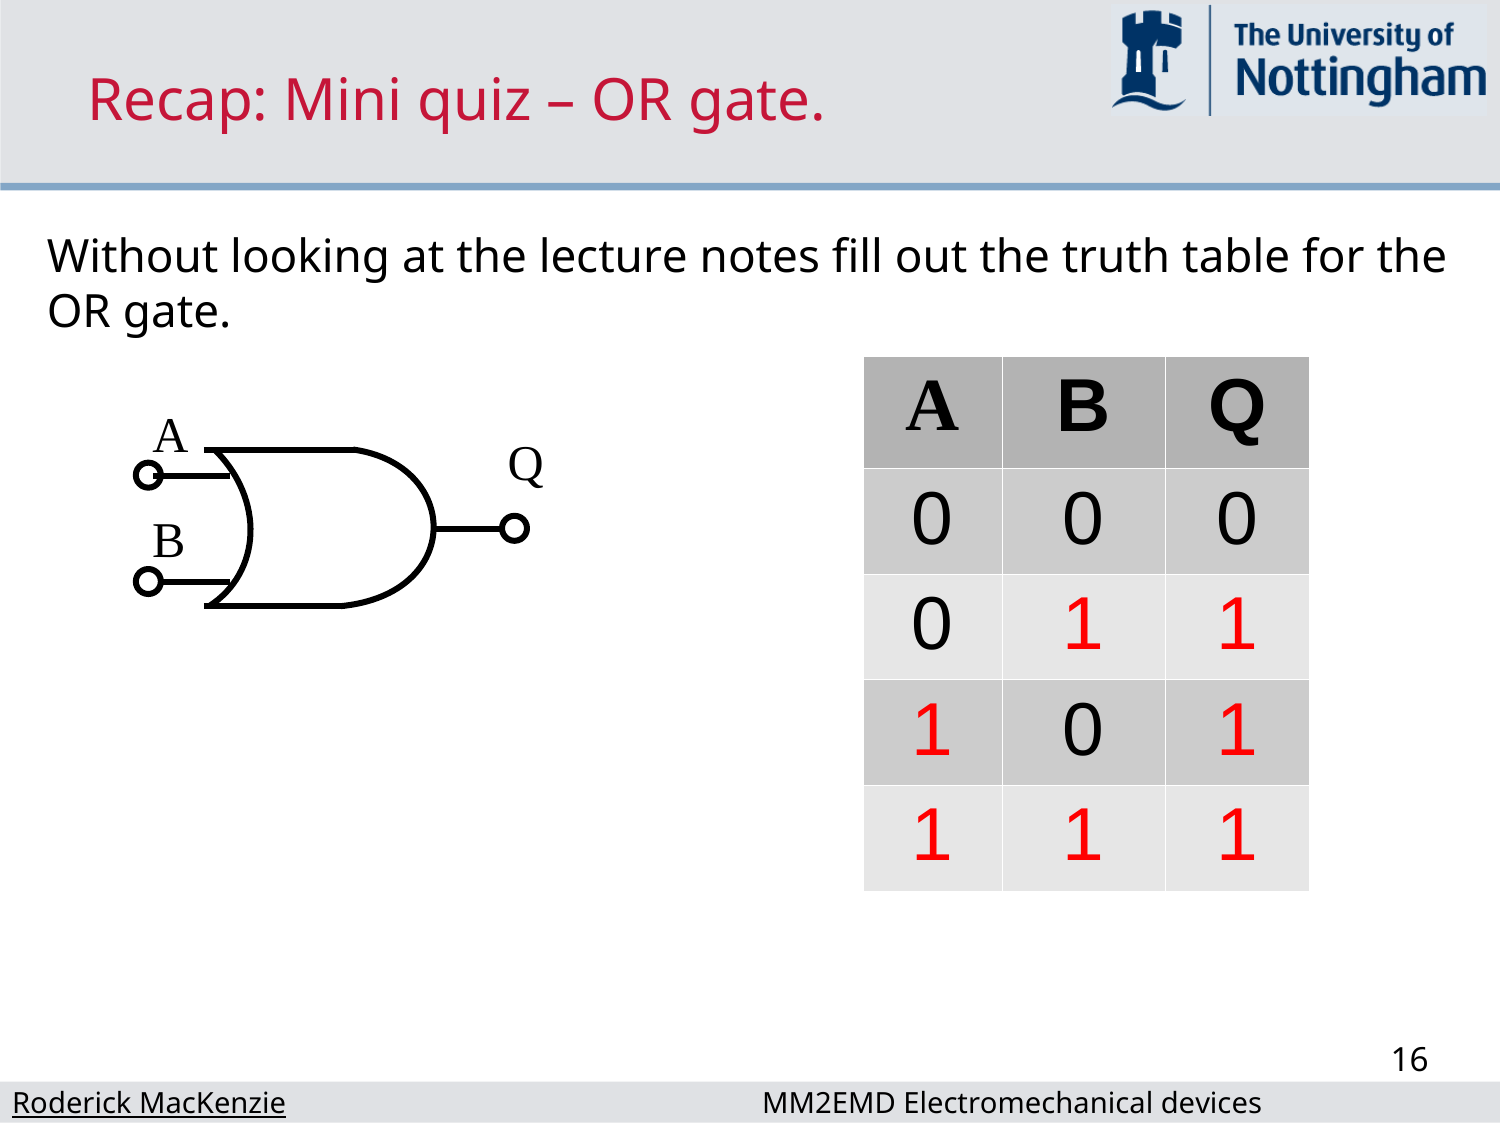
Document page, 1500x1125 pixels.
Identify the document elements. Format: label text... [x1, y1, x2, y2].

table_cell 1 [864, 786, 1002, 891]
text_box <number> [1375, 1030, 1500, 1101]
table_cell 0 [1166, 469, 1309, 574]
text_box Without looking at the lecture notes fill out the truth table for the OR gate. [32, 219, 1497, 345]
text_box B [137, 500, 206, 575]
table_header Q [1166, 357, 1309, 468]
picture [1111, 4, 1487, 116]
table_header A [864, 357, 1002, 468]
table_cell 0 [1003, 469, 1165, 574]
table_cell 1 [1003, 786, 1165, 891]
table_cell 0 [864, 469, 1002, 574]
table_cell 0 [1003, 680, 1165, 785]
text_box Q [492, 423, 562, 499]
table_cell 1 [1003, 575, 1165, 679]
table_cell 1 [1166, 786, 1309, 891]
title Recap: Mini quiz – OR gate. [72, 45, 1311, 151]
table_cell 1 [1166, 680, 1309, 785]
table_cell 0 [864, 575, 1002, 679]
table_header B [1003, 357, 1165, 468]
table_cell 1 [864, 680, 1002, 785]
text_box A [137, 395, 207, 471]
table_cell 1 [1166, 575, 1309, 679]
